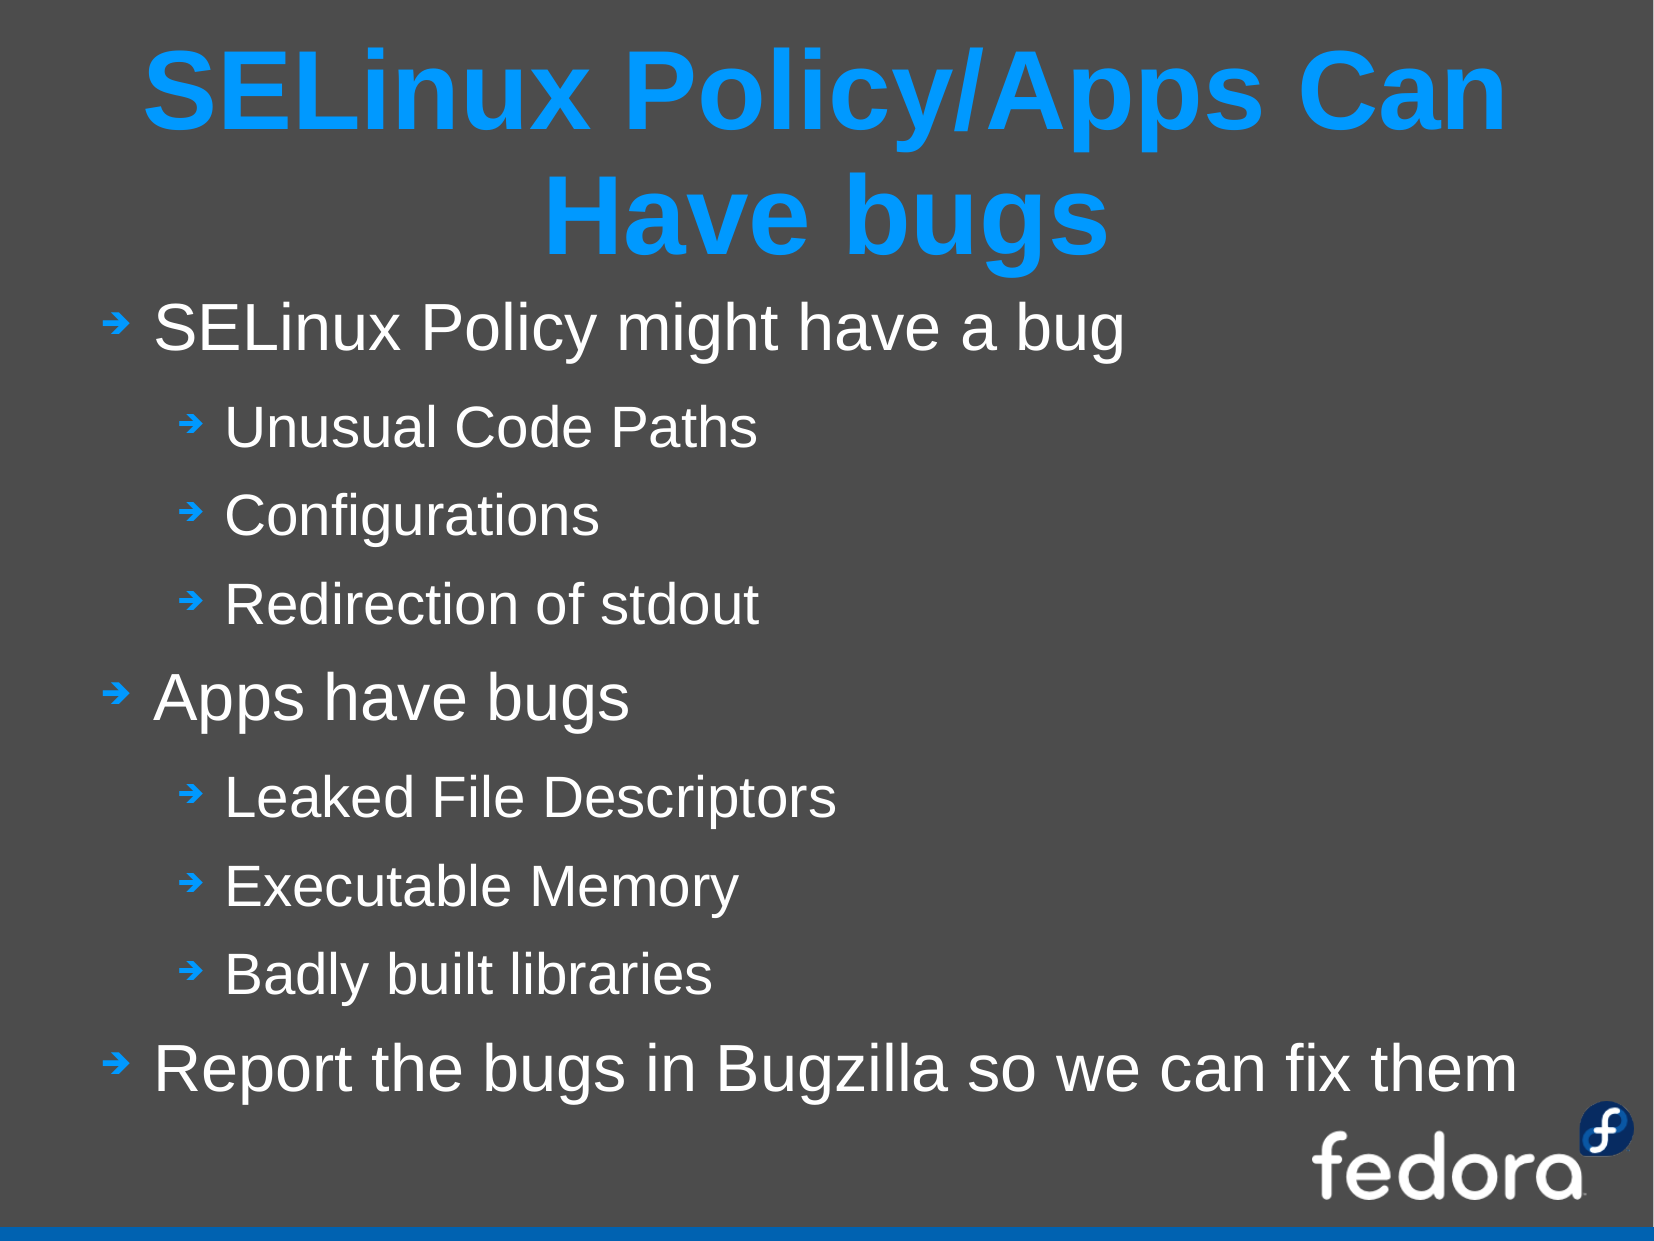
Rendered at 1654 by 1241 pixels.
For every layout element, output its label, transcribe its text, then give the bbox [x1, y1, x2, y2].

picture [1312, 1101, 1634, 1200]
title SELinux Policy/Apps Can Have bugs [82, 27, 1571, 279]
list SELinux Policy might have a bug Unusual Code Paths Configurations Redirection of stdout Apps have bugs Leaked File Descriptors Executable Memory Badly built libraries Report the bugs in Bugzilla so we can fix them [82, 290, 1571, 1106]
